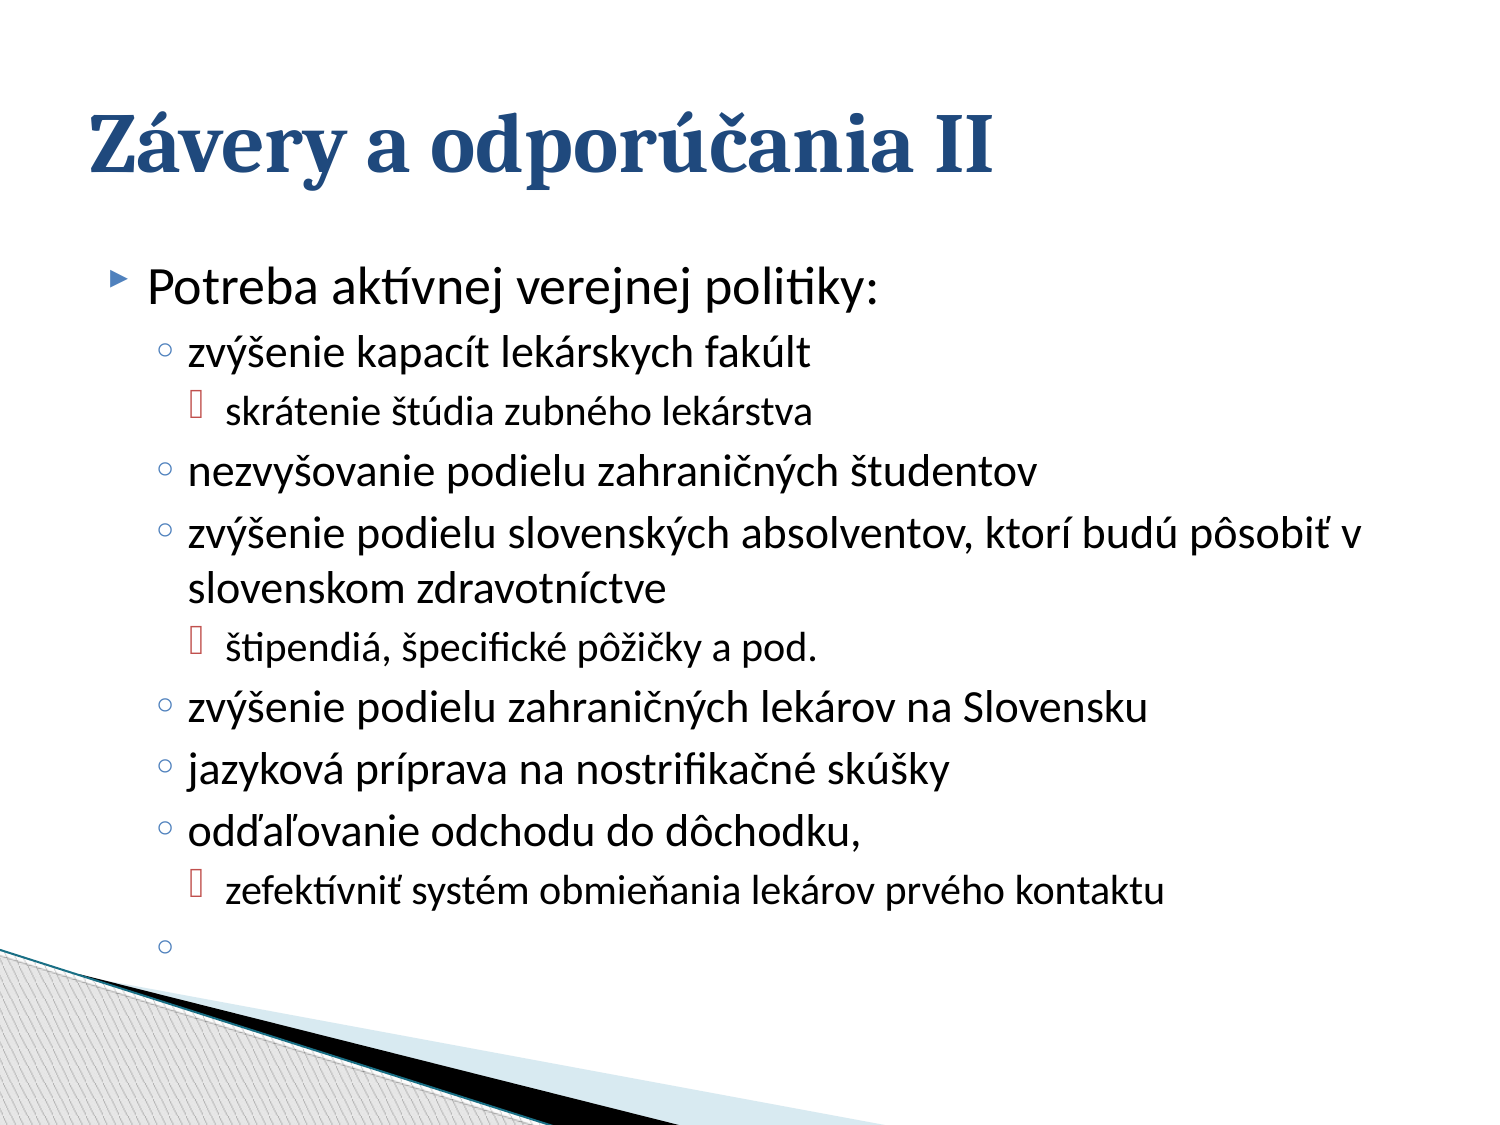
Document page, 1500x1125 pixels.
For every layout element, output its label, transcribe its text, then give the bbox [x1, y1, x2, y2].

list Potreba aktívnej verejnej politiky: zvýšenie kapacít lekárskych fakúlt skrátenie štúdia zubného lekárstva nezvyšovanie podielu zahraničných študentov zvýšenie podielu slovenských absolventov, ktorí budú pôsobiť v slovenskom zdravotníctve štipendiá, špecifické pôžičky a pod. zvýšenie podielu zahraničných lekárov na Slovensku jazyková príprava na nostrifikačné skúšky odďaľovanie odchodu do dôchodku, zefektívniť systém obmieňania lekárov prvého kontaktu [75, 243, 1425, 986]
title Závery a odporúčania II [75, 45, 1425, 233]
